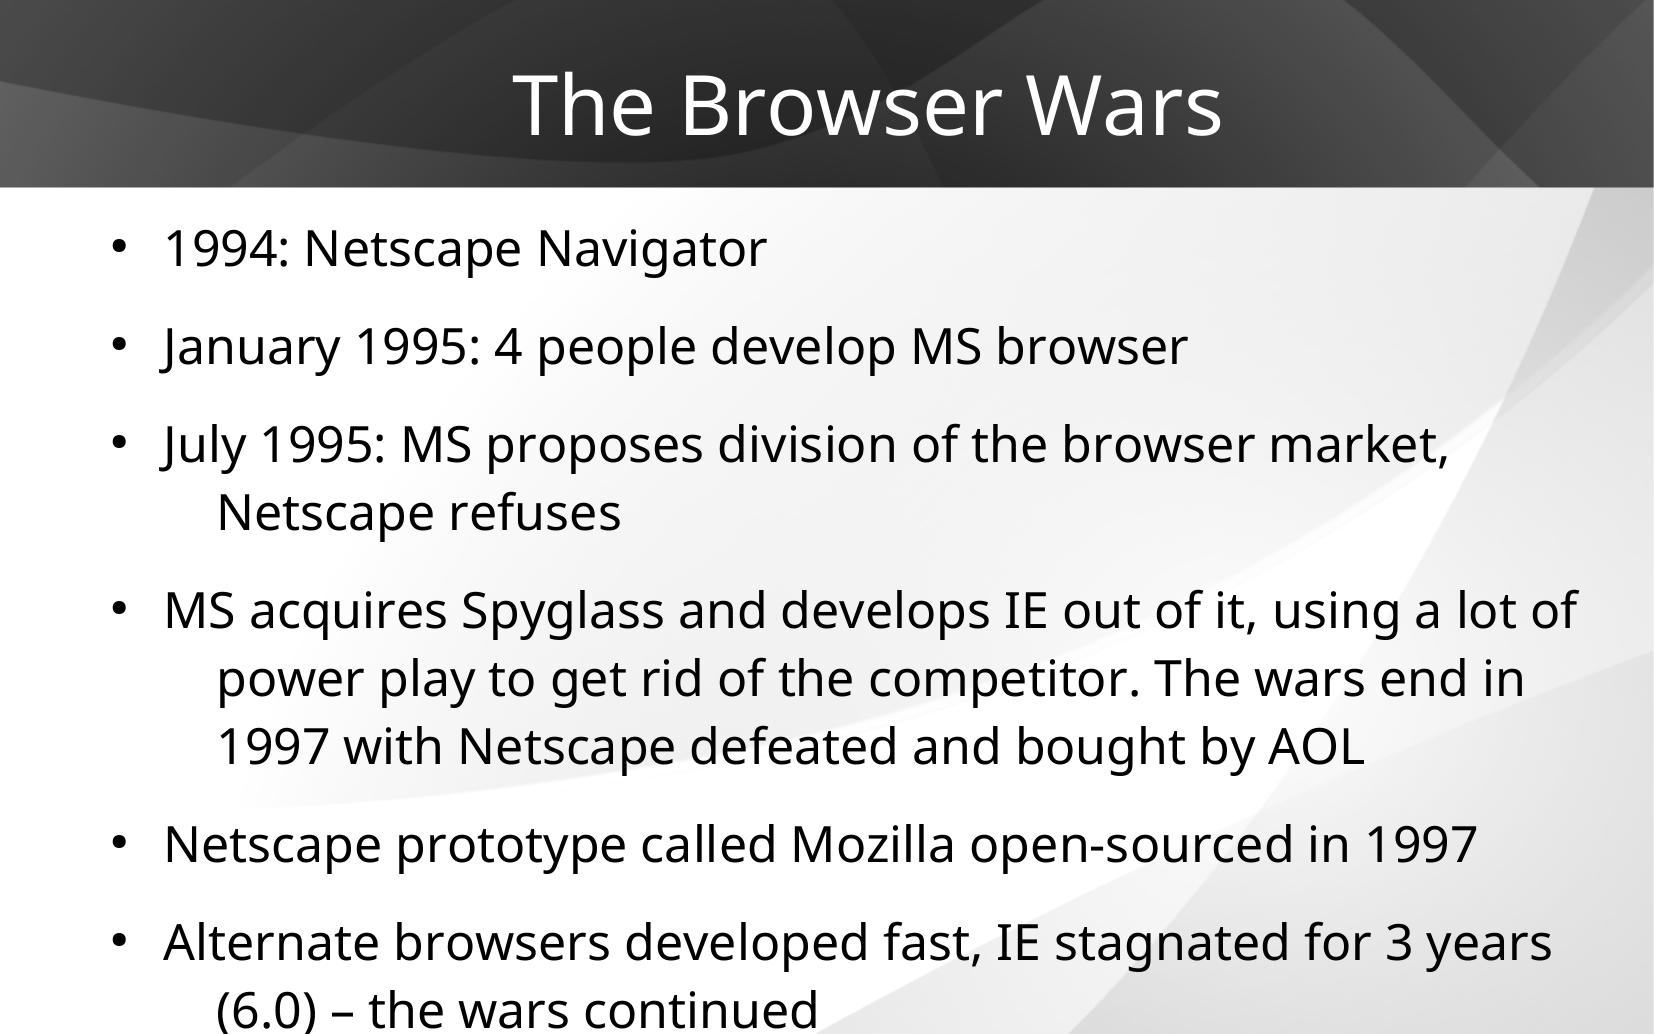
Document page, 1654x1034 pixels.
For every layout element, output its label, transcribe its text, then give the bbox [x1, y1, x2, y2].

picture [223, 1022, 310, 1034]
picture [0, 0, 1654, 1034]
title The Browser Wars [124, 0, 1613, 208]
list 1994: Netscape Navigator January 1995: 4 people develop MS browser July 1995: MS proposes division of the browser market, Netscape refuses MS acquires Spyglass and develops IE out of it, using a lot of power play to get rid of the competitor. The wars end in 1997 with Netscape defeated and bought by AOL Netscape prototype called Mozilla open-sourced in 1997 Alternate browsers developed fast, IE stagnated for 3 years (6.0) – the wars continued [75, 213, 1613, 1022]
